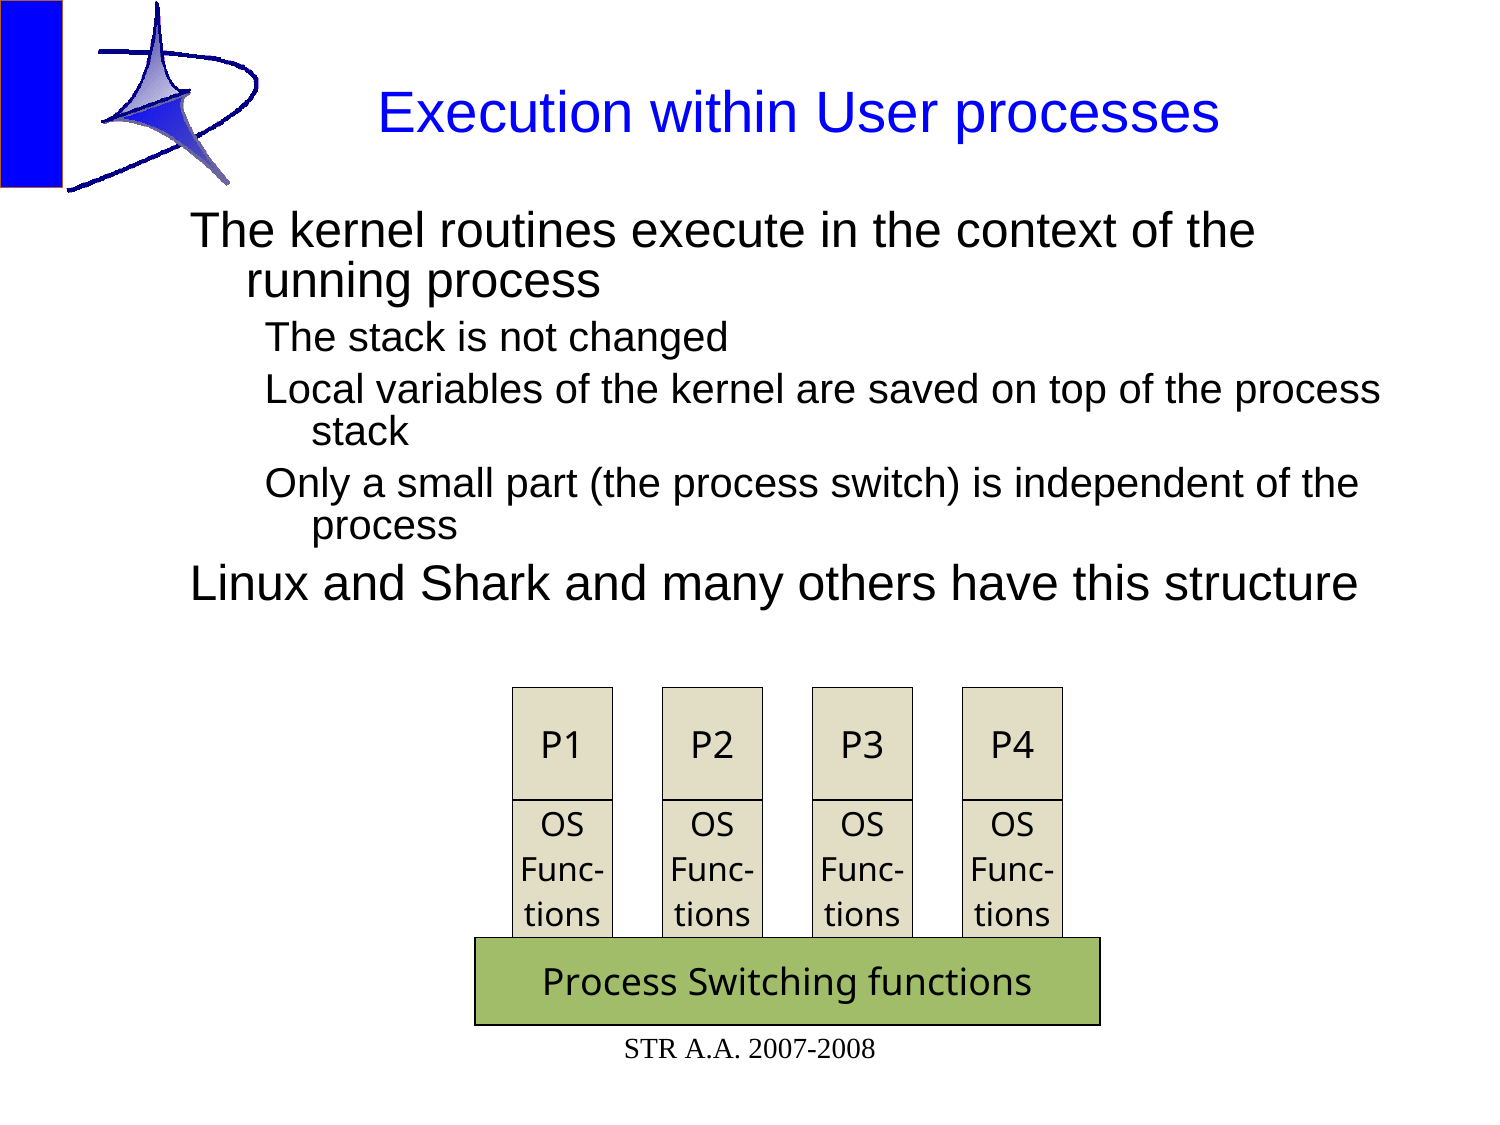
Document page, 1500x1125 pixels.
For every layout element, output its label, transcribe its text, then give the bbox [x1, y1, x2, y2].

text_box OS Func- tions [512, 800, 613, 938]
text_box P1 [512, 687, 613, 800]
picture [62, 0, 263, 197]
text_box P3 [812, 687, 913, 800]
text_box OS Func- tions [662, 800, 763, 938]
text_box P4 [962, 687, 1063, 800]
title Execution within User processes [174, 61, 1425, 164]
text_box Process Switching functions [474, 937, 1100, 1026]
text_box OS Func- tions [962, 800, 1063, 938]
list The kernel routines execute in the context of the running process The stack is not changed Local variables of the kernel are saved on top of the process stack Only a small part (the process switch) is independent of the process Linux and Shark and many others have this structure [174, 199, 1425, 675]
text_box P2 [662, 687, 763, 800]
text_box OS Func- tions [812, 800, 913, 938]
